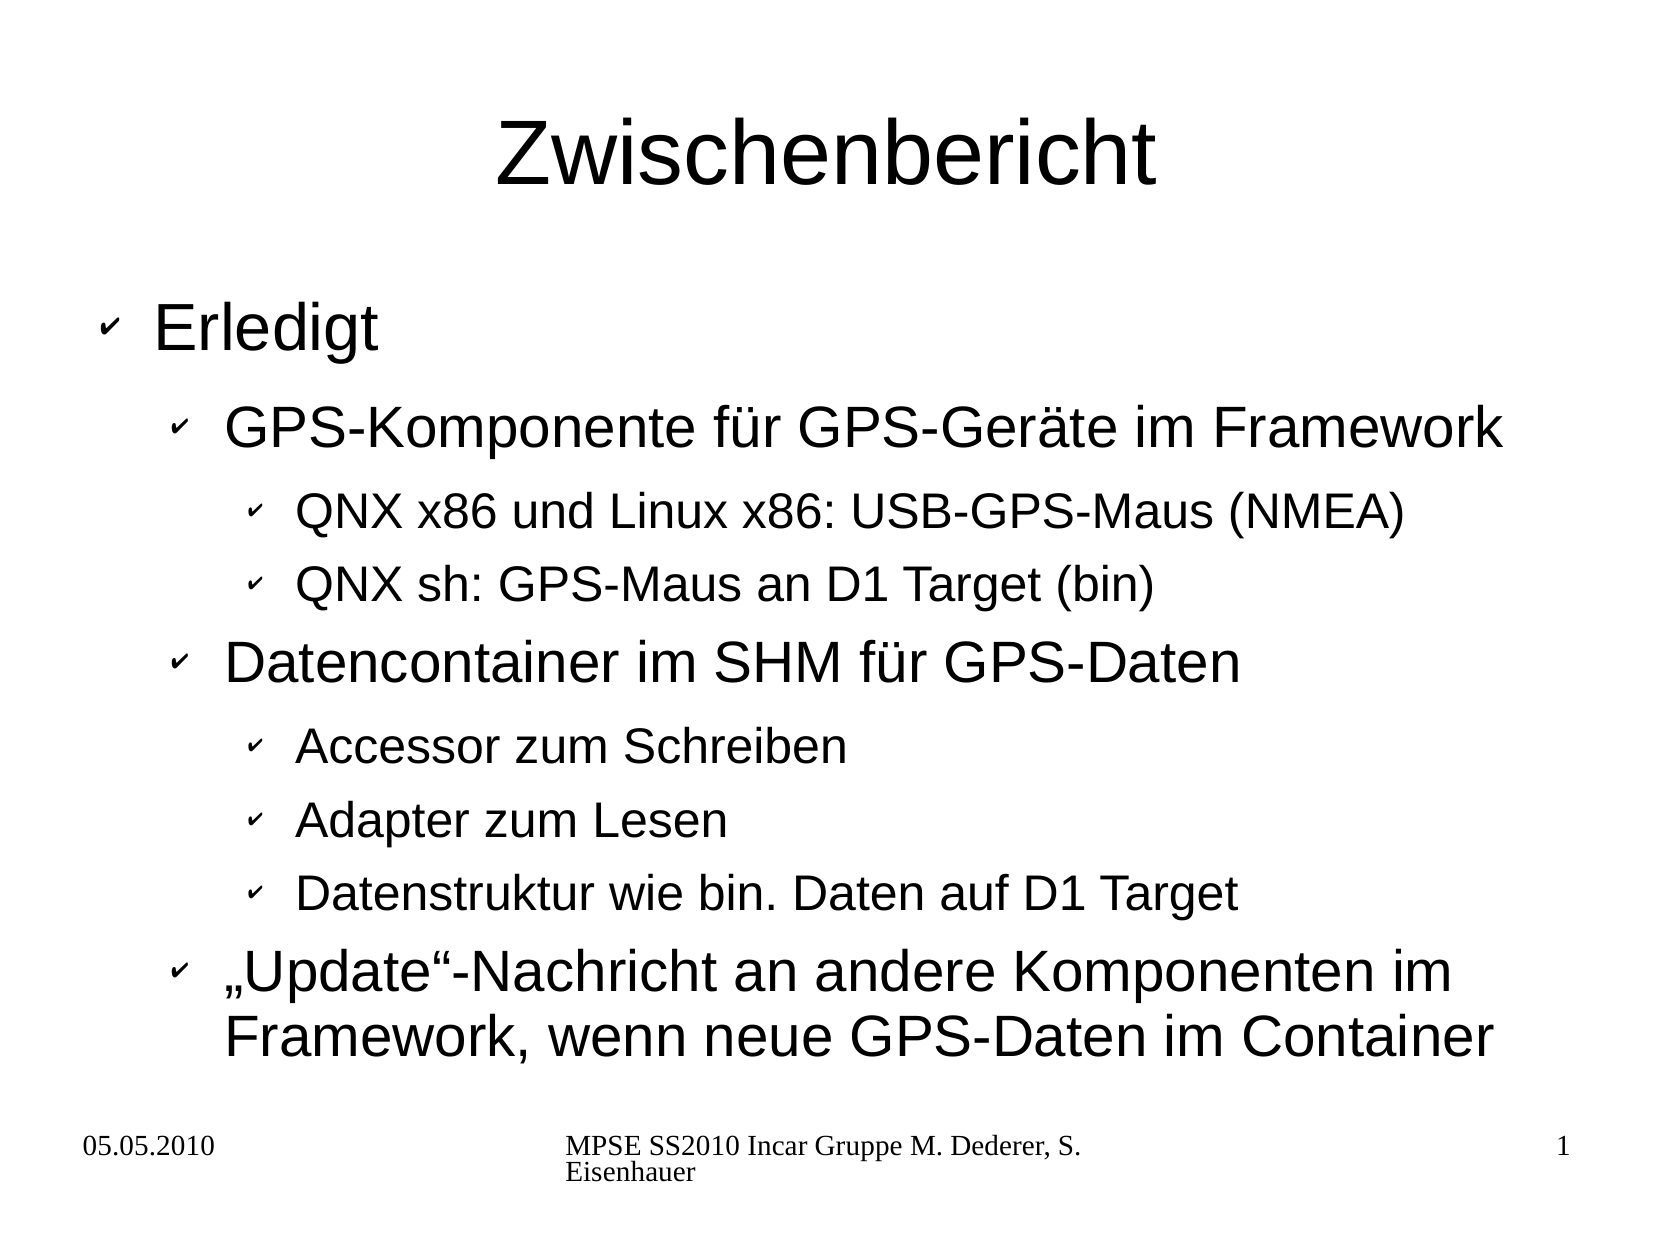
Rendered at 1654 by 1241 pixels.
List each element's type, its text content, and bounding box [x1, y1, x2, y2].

title Zwischenbericht [82, 49, 1571, 257]
list Erledigt GPS-Komponente für GPS-Geräte im Framework QNX x86 und Linux x86: USB-GPS-Maus (NMEA) QNX sh: GPS-Maus an D1 Target (bin) Datencontainer im SHM für GPS-Daten Accessor zum Schreiben Adapter zum Lesen Datenstruktur wie bin. Daten auf D1 Target „Update“-Nachricht an andere Komponenten im Framework, wenn neue GPS-Daten im Container [82, 290, 1571, 1094]
